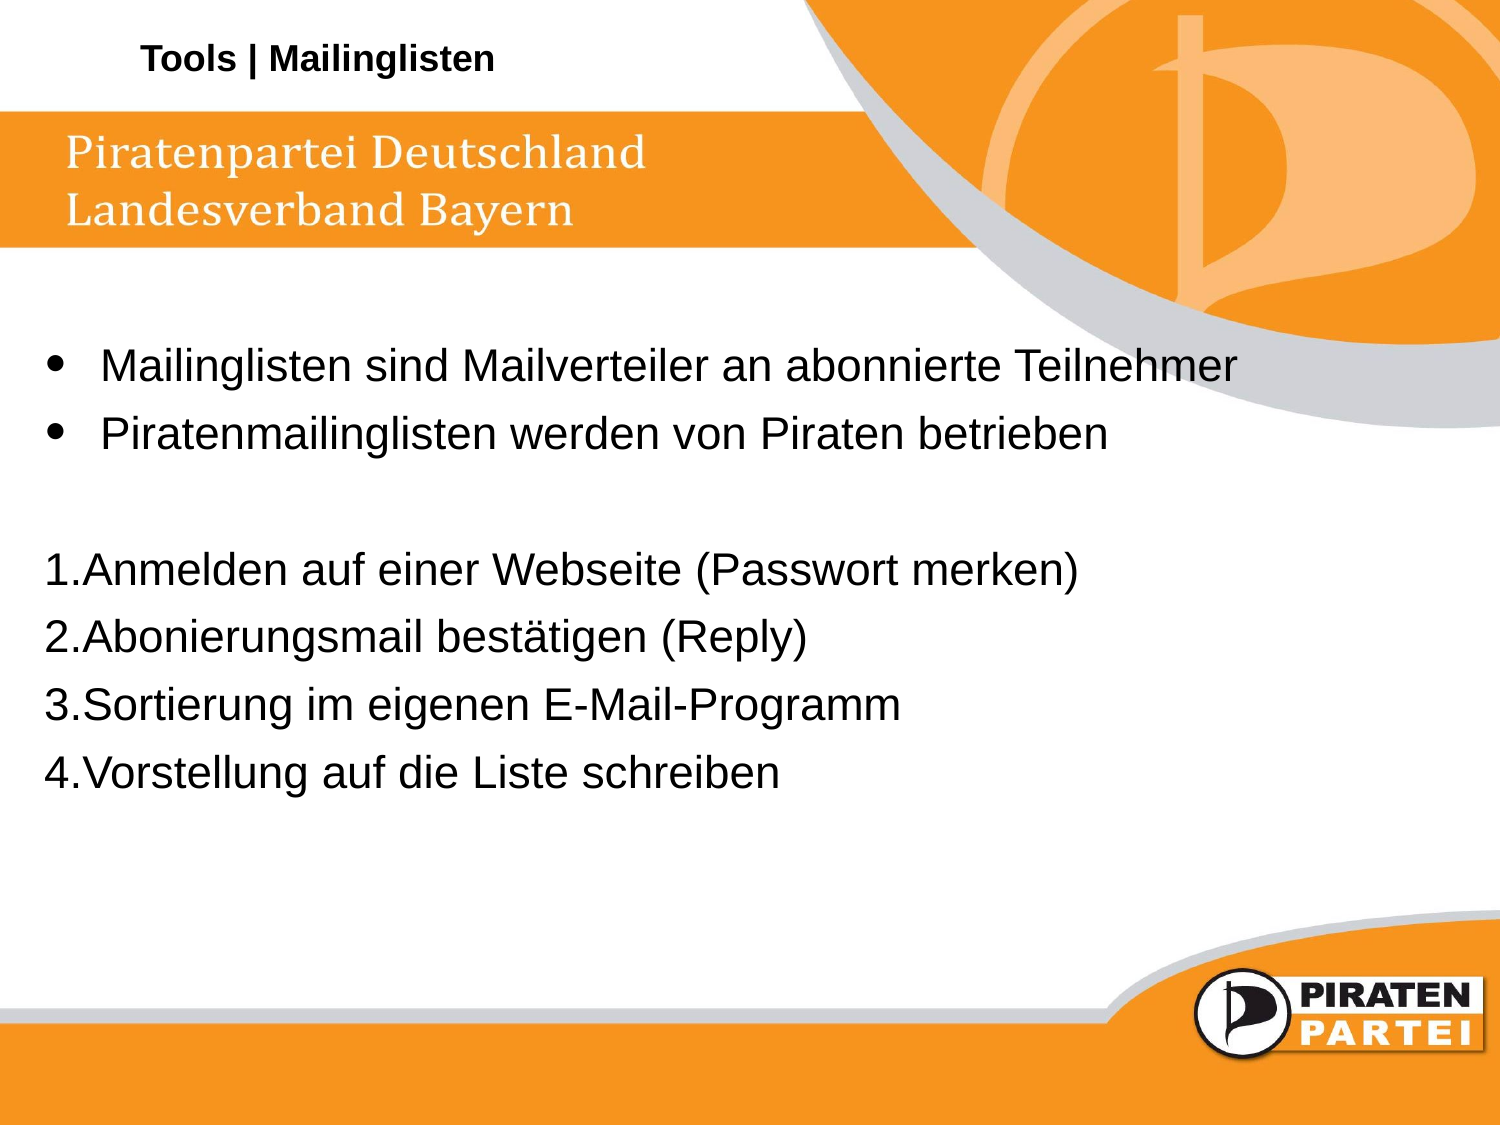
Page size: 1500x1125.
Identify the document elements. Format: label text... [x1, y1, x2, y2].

text_box Tools | Mailinglisten [111, 29, 512, 87]
picture [0, 0, 1500, 1125]
text_box Mailinglisten sind Mailverteiler an abonnierte Teilnehmer Piratenmailinglisten werden von Piraten betrieben Anmelden auf einer Webseite (Passwort merken) Abonierungsmail bestätigen (Reply) Sortierung im eigenen E-Mail-Programm Vorstellung auf die Liste schreiben [29, 332, 1483, 955]
